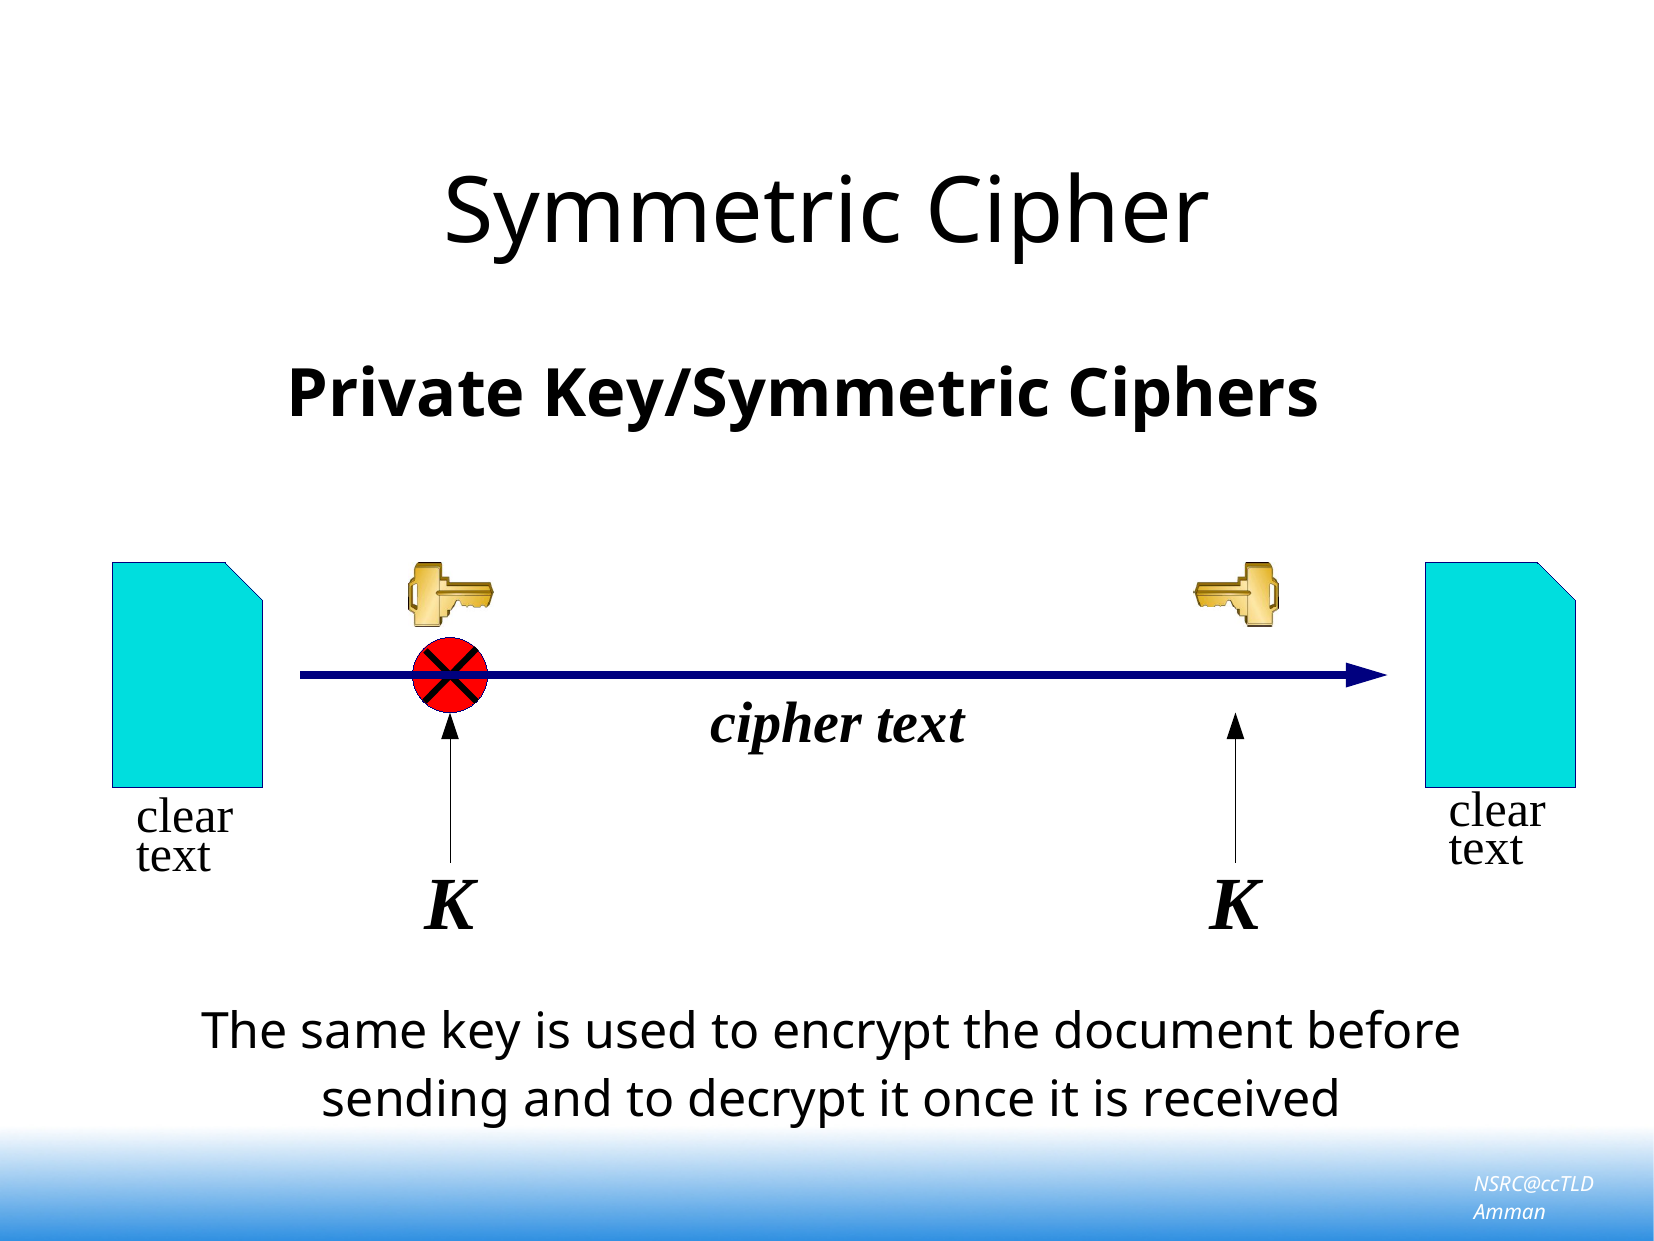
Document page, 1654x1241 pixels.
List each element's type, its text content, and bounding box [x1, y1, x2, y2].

text_box [460, 679, 488, 699]
text_box cipher text [710, 690, 973, 778]
title Symmetric Cipher [121, 102, 1534, 311]
text_box K [424, 862, 500, 974]
text_box [412, 637, 474, 671]
text_box [460, 651, 488, 671]
text_box [1425, 562, 1576, 788]
picture [0, 1124, 1654, 1241]
text_box K [1209, 862, 1285, 974]
text_box [426, 681, 474, 713]
text_box [412, 679, 441, 700]
picture [408, 562, 494, 627]
text_box clear text [1448, 795, 1562, 914]
list Private Key/Symmetric Ciphers [75, 344, 1613, 452]
text_box clear text [136, 801, 269, 920]
text_box [112, 562, 263, 788]
picture [1193, 562, 1279, 627]
text_box The same key is used to encrypt the document before sending and to decrypt it once it is received [100, 994, 1564, 1142]
